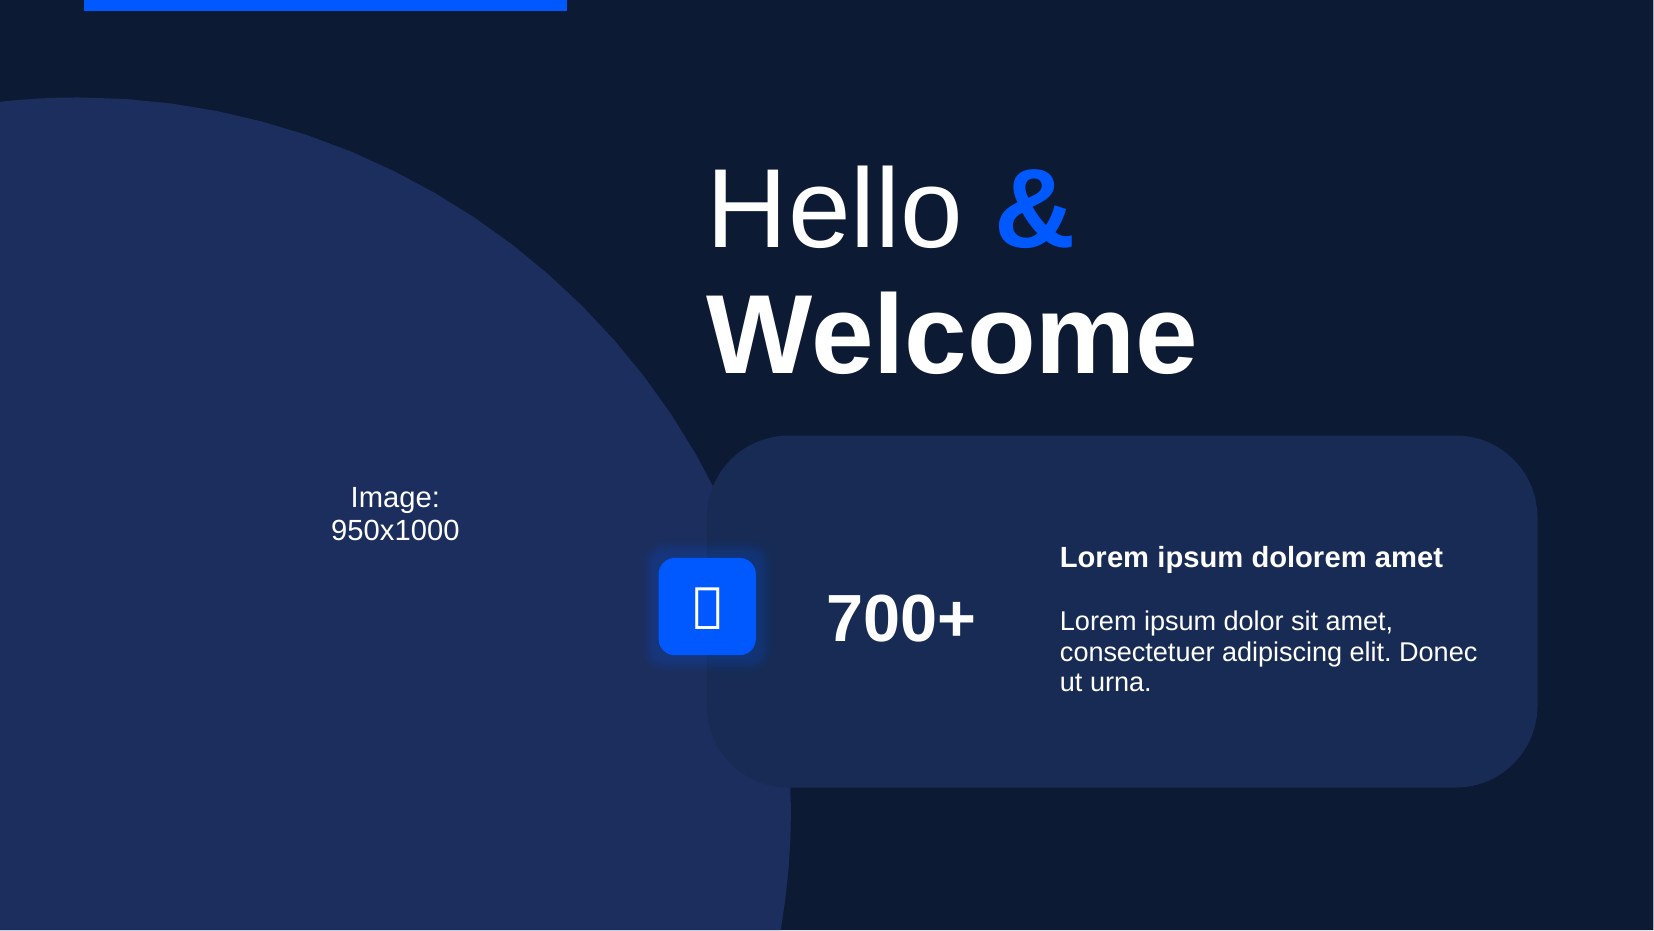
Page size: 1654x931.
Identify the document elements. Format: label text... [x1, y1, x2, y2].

title Hello & Welcome [706, 146, 1457, 409]
text_box Image: 950x1000 [0, 97, 791, 931]
text_box  [658, 557, 756, 656]
text_box 700+ [790, 487, 1013, 751]
text_box [706, 435, 1538, 788]
text_box Lorem ipsum dolorem amet Lorem ipsum dolor sit amet, consectetuer adipiscing elit. Donec ut urna. [1024, 487, 1501, 751]
